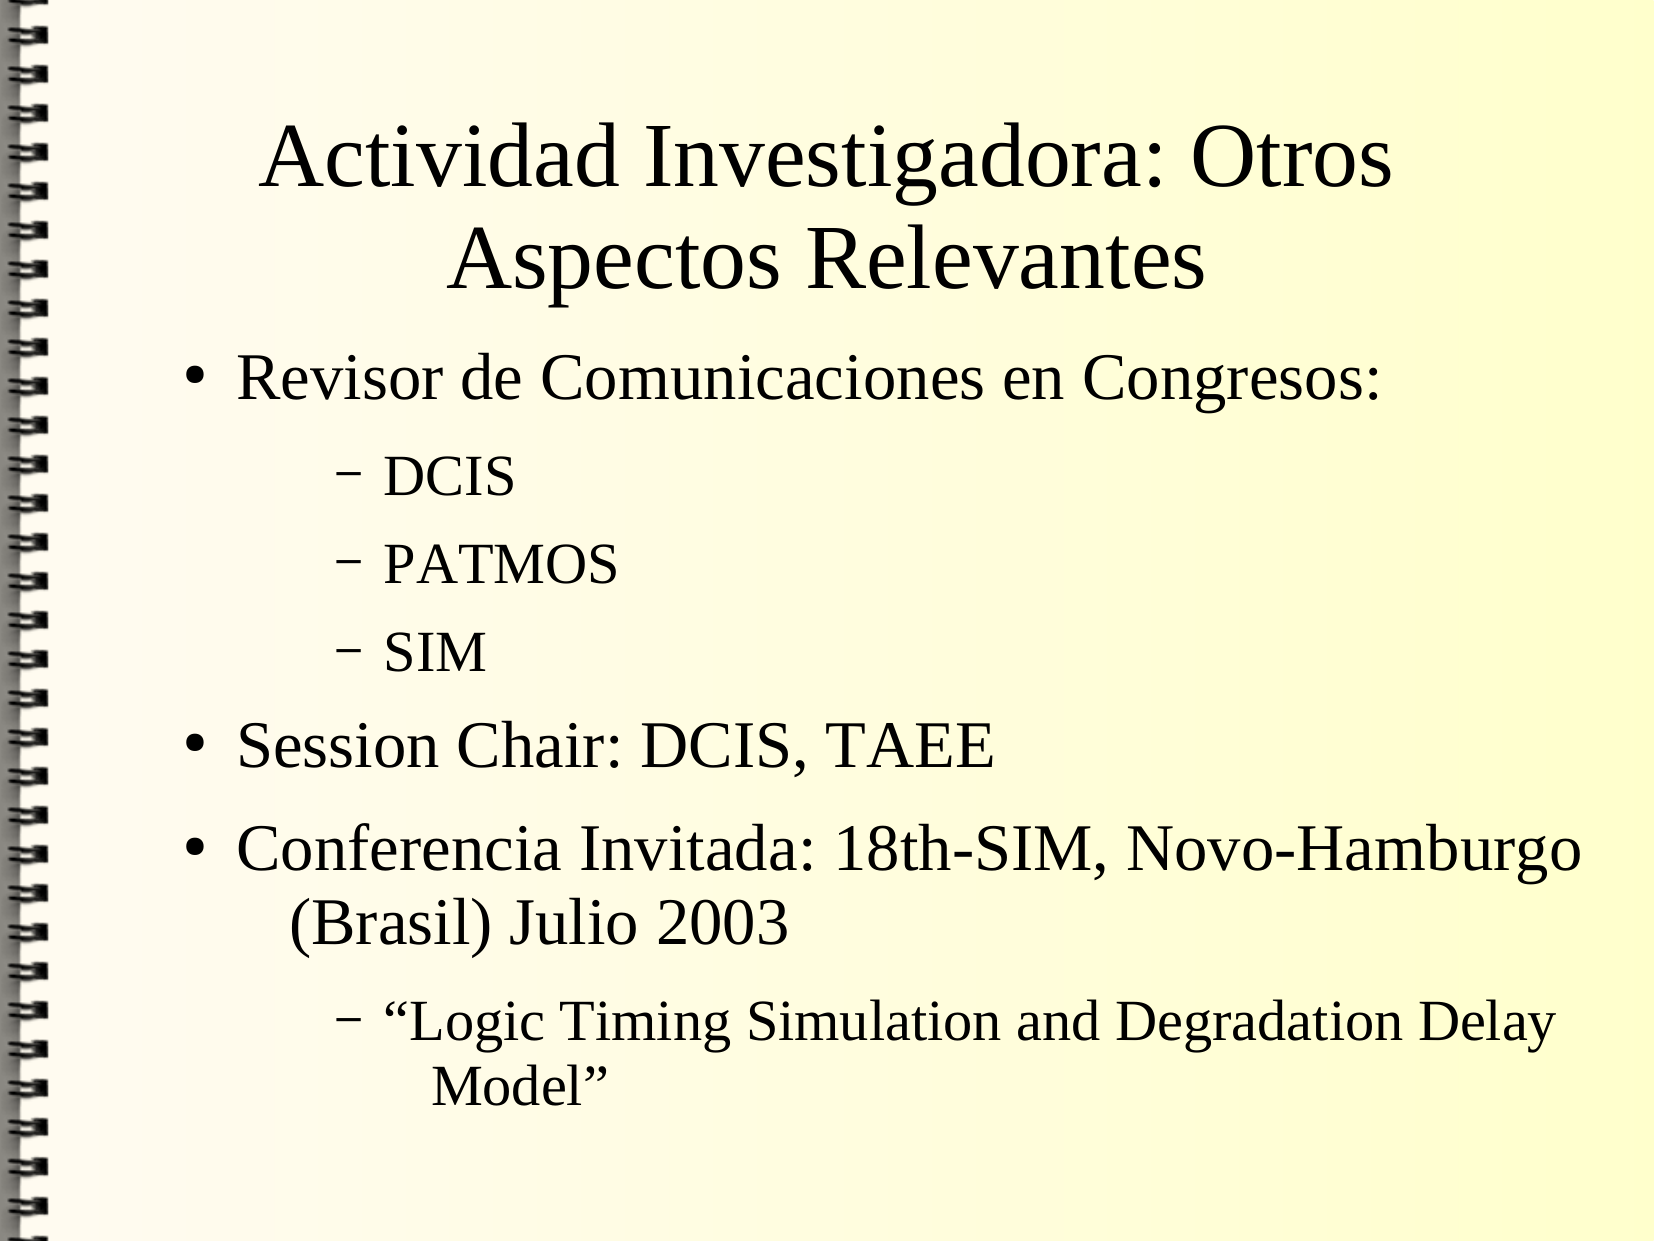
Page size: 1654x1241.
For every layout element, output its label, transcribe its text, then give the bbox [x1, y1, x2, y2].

list Revisor de Comunicaciones en Congresos: DCIS PATMOS SIM Session Chair: DCIS, TAEE Conferencia Invitada: 18th-SIM, Novo-Hamburgo (Brasil) Julio 2003 “Logic Timing Simulation and Degradation Delay Model” [147, 339, 1619, 1121]
picture [0, 0, 1654, 1241]
title Actividad Investigadora: Otros Aspectos Relevantes [121, 102, 1534, 311]
